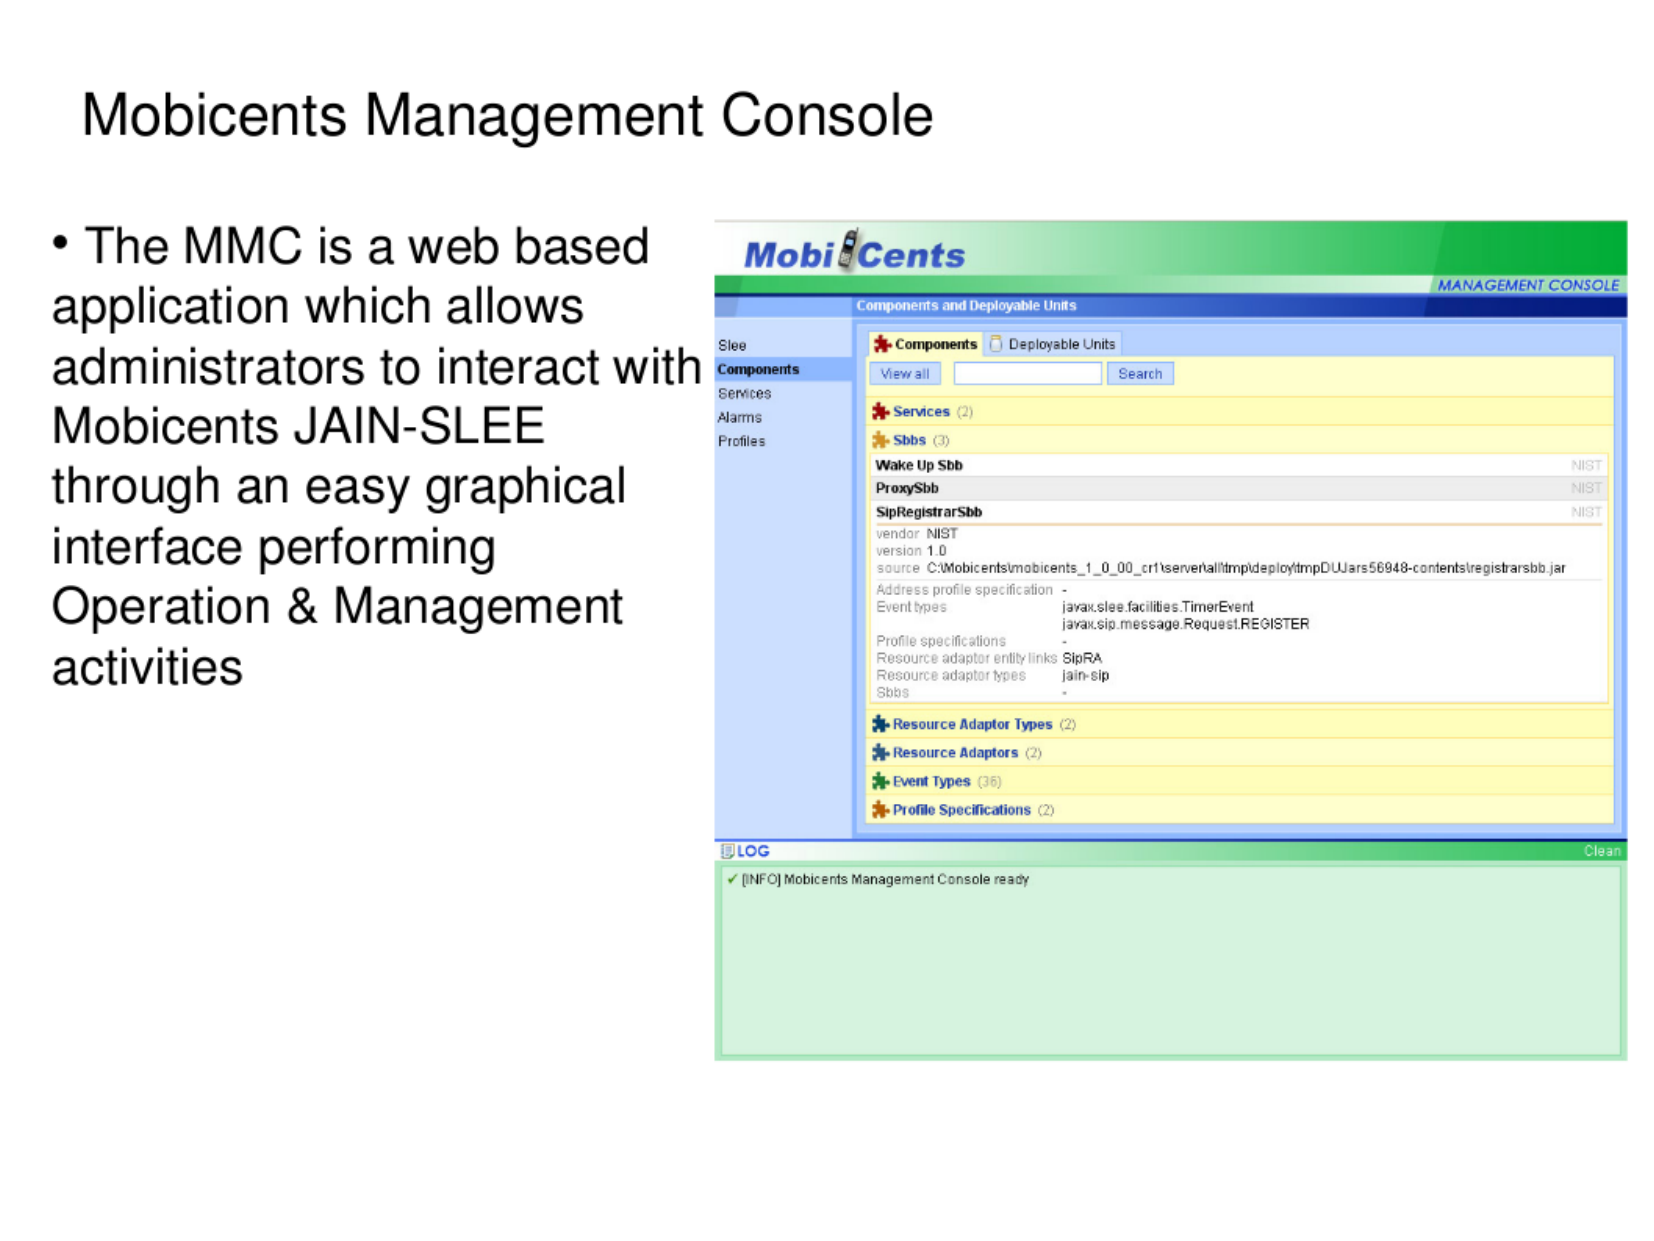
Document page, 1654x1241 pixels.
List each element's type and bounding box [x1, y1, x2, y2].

picture [22, 35, 1639, 1083]
